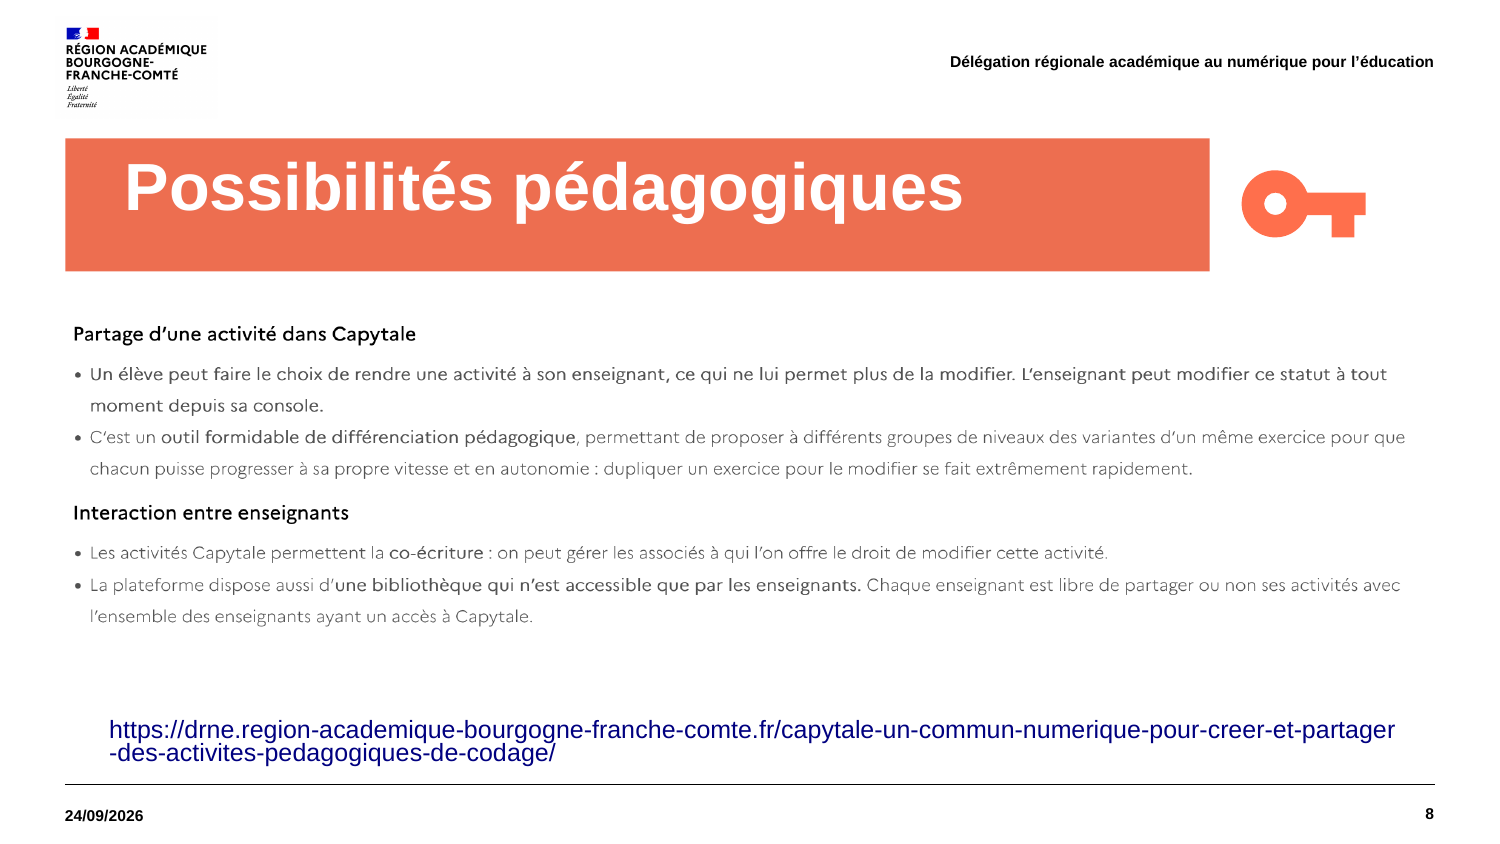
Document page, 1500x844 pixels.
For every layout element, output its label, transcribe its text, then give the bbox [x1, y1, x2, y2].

text_box Délégation régionale académique au numérique pour l’éducation [470, 32, 1435, 91]
text_box Possibilités pédagogiques [65, 138, 1210, 272]
text_box [1241, 170, 1366, 238]
picture [59, 307, 1459, 686]
text_box <numéro> [1213, 784, 1435, 843]
text_box https://drne.region-academique-bourgogne-franche-comte.fr/capytale-un-commun-numerique-pour-creer-et-partager-des-activites-pedagogiques-de-codage/ [94, 708, 1418, 808]
text_box 14/02/2024 [64, 787, 251, 843]
picture [55, 16, 218, 119]
